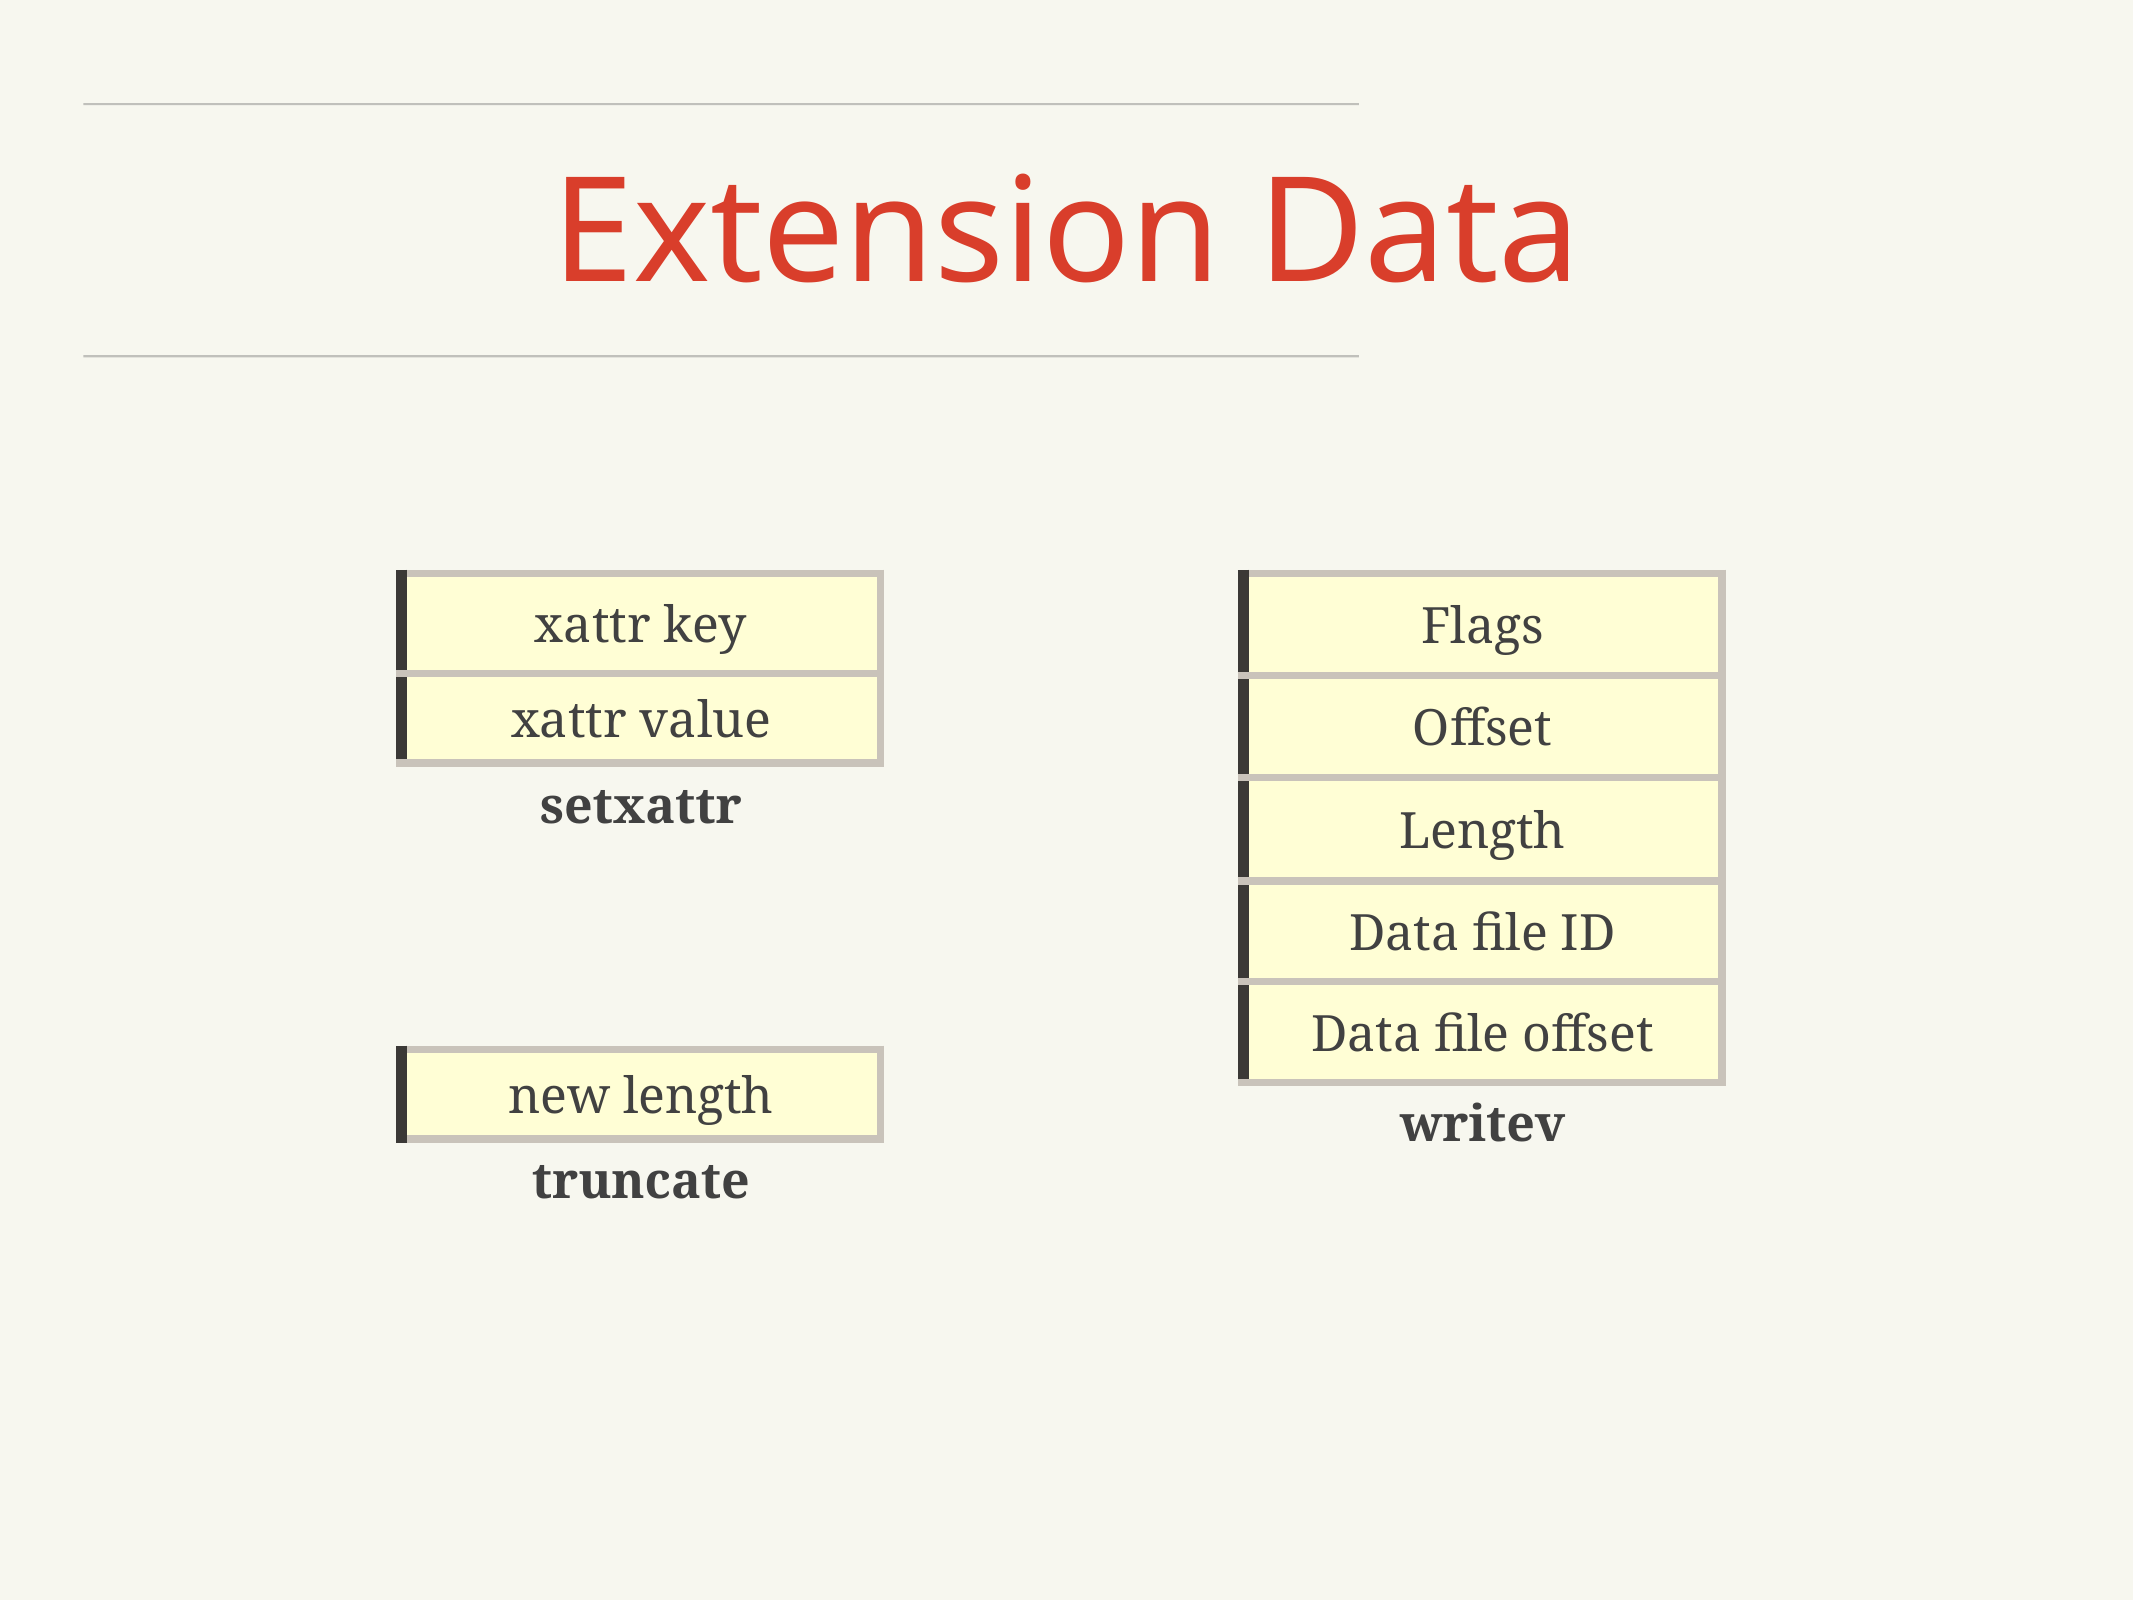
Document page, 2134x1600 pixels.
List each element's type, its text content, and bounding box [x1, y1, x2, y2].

table_cell Length [1249, 781, 1718, 877]
table_header xattr key [407, 577, 877, 670]
table_cell xattr value [407, 677, 877, 759]
text_box truncate [517, 1138, 765, 1222]
table_cell Offset [1249, 679, 1718, 774]
table_header Flags [1249, 577, 1718, 672]
text_box writev [1384, 1080, 1581, 1164]
text_box setxattr [525, 762, 757, 846]
title Extension Data [83, 131, 2050, 332]
table_header new length [407, 1053, 877, 1135]
table_cell Data file ID [1249, 885, 1718, 978]
table_cell Data file offset [1249, 985, 1718, 1079]
